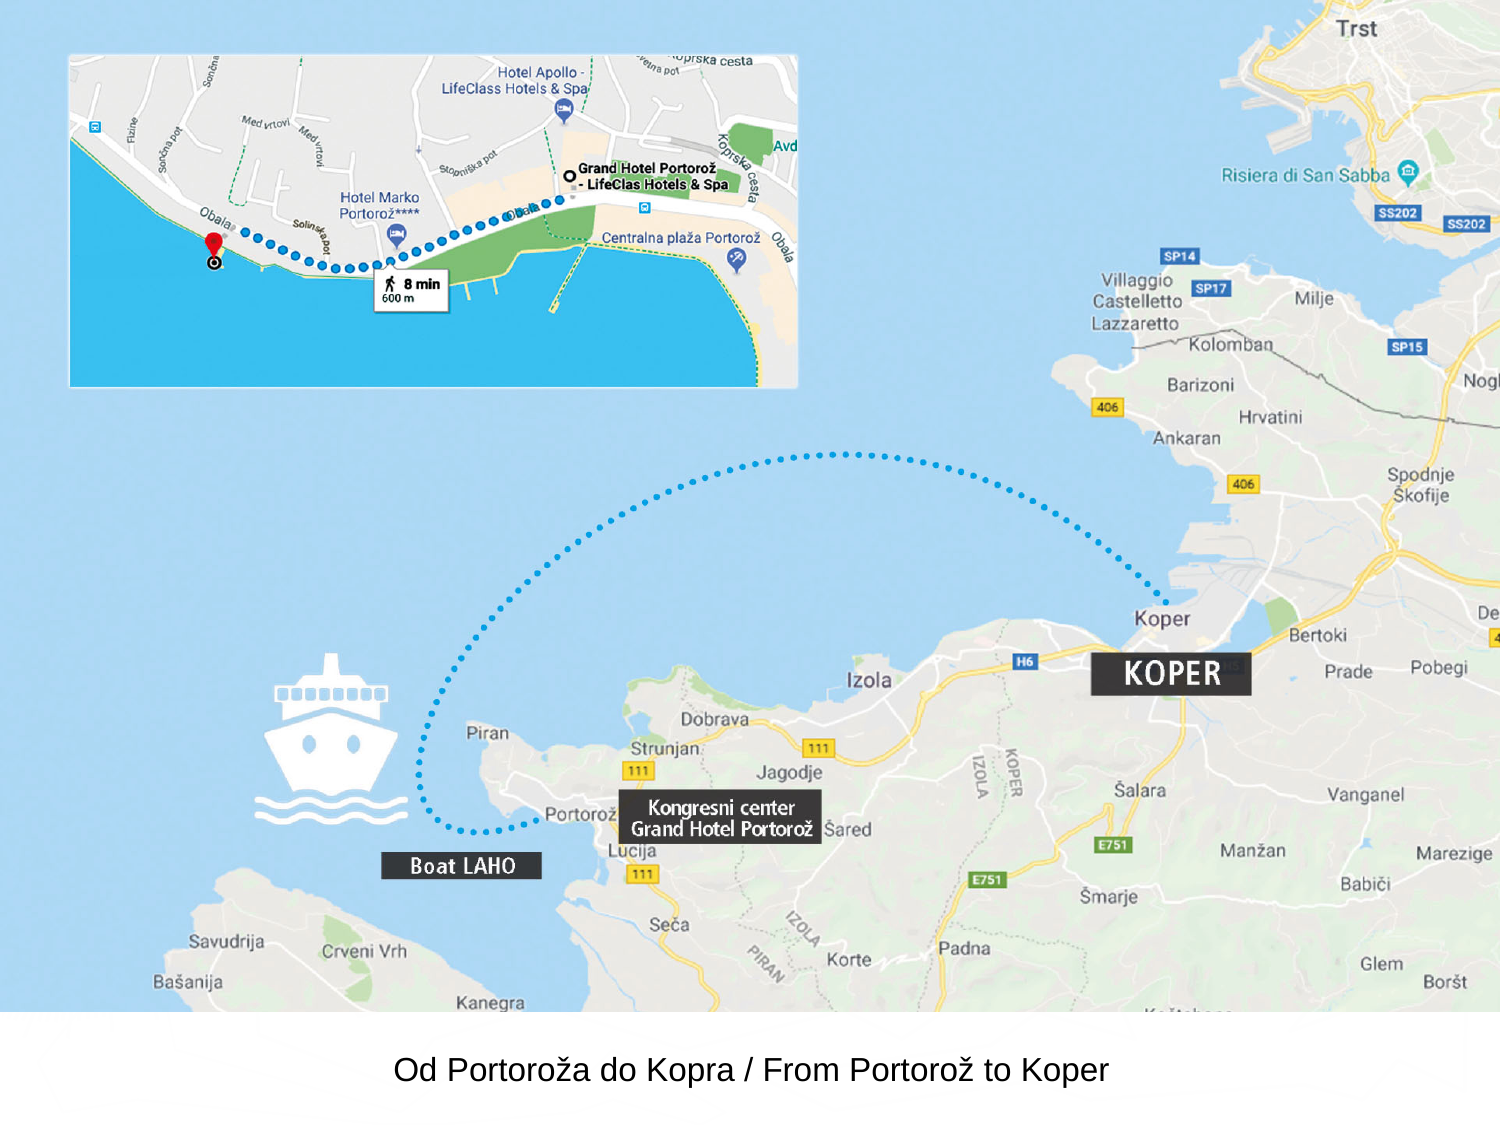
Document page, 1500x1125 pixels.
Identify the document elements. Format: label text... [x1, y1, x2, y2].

picture [0, 0, 1500, 1012]
text_box Od Portoroža do Kopra / From Portorož to Koper [76, 1012, 1427, 1125]
